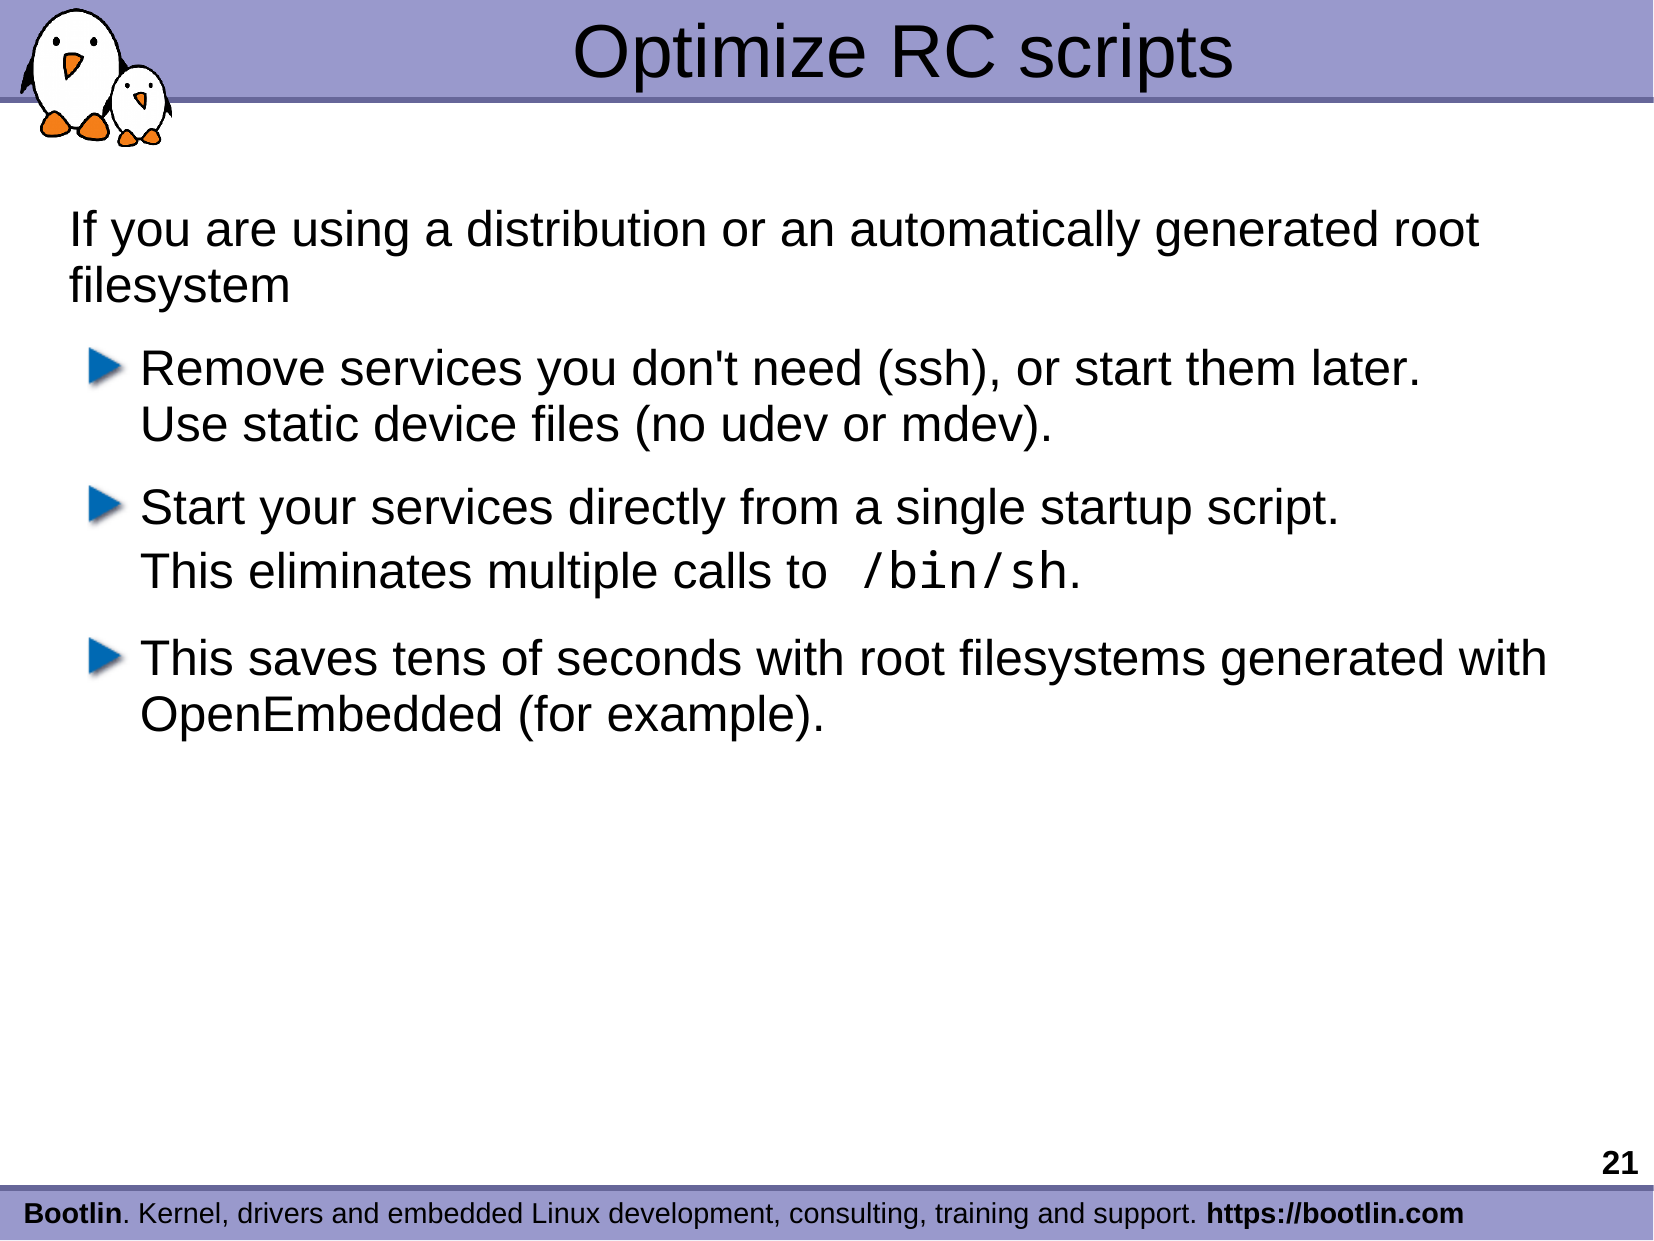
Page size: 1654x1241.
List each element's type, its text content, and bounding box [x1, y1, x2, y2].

title Optimize RC scripts [178, 5, 1631, 97]
list If you are using a distribution or an automatically generated root filesystem Remove services you don't need (ssh), or start them later. Use static device files (no udev or mdev). Start your services directly from a single startup script. This eliminates multiple calls to /bin/sh. This saves tens of seconds with root filesystems generated with OpenEmbedded (for example). [68, 201, 1592, 1118]
picture [20, 8, 172, 147]
